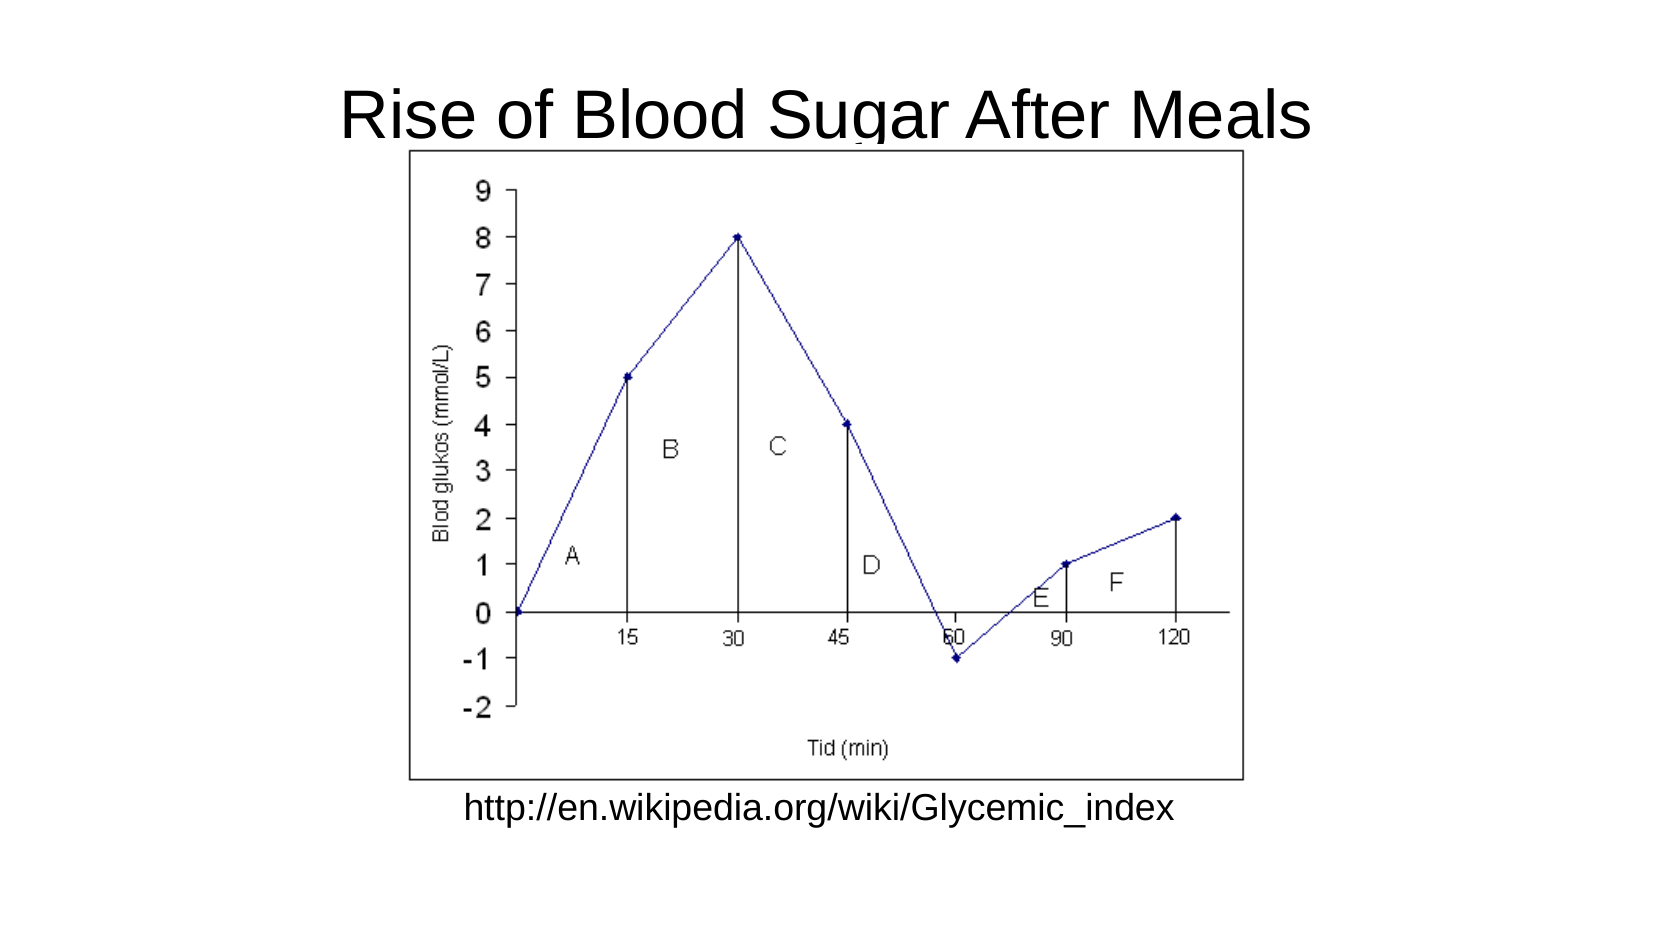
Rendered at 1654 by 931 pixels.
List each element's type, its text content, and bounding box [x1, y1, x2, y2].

title Rise of Blood Sugar After Meals [82, 37, 1571, 193]
text_box http://en.wikipedia.org/wiki/Glycemic_index [448, 788, 1190, 837]
picture [403, 144, 1252, 788]
